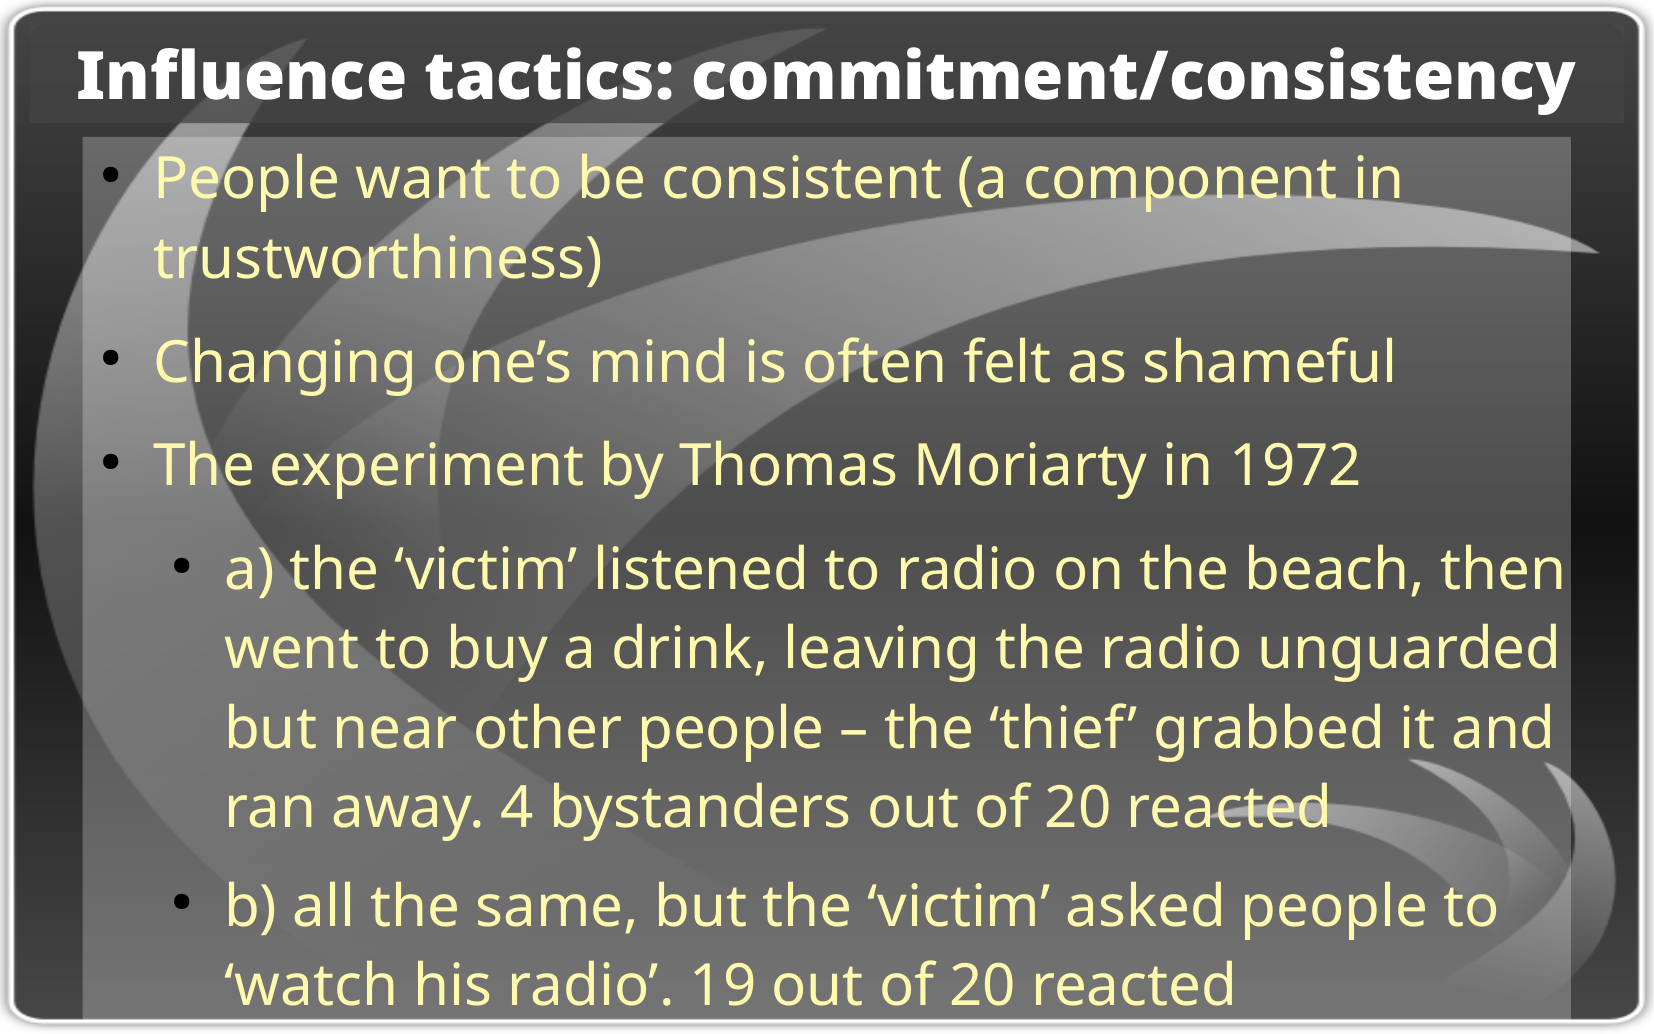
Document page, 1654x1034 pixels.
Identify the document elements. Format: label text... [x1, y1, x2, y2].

picture [0, 0, 1654, 1034]
list People want to be consistent (a component in trustworthiness) Changing one’s mind is often felt as shameful The experiment by Thomas Moriarty in 1972 a) the ‘victim’ listened to radio on the beach, then went to buy a drink, leaving the radio unguarded but near other people – the ‘thief’ grabbed it and ran away. 4 bystanders out of 20 reacted b) all the same, but the ‘victim’ asked people to ‘watch his radio’. 19 out of 20 reacted [82, 136, 1571, 998]
title Influence tactics: commitment/consistency [29, 24, 1625, 124]
